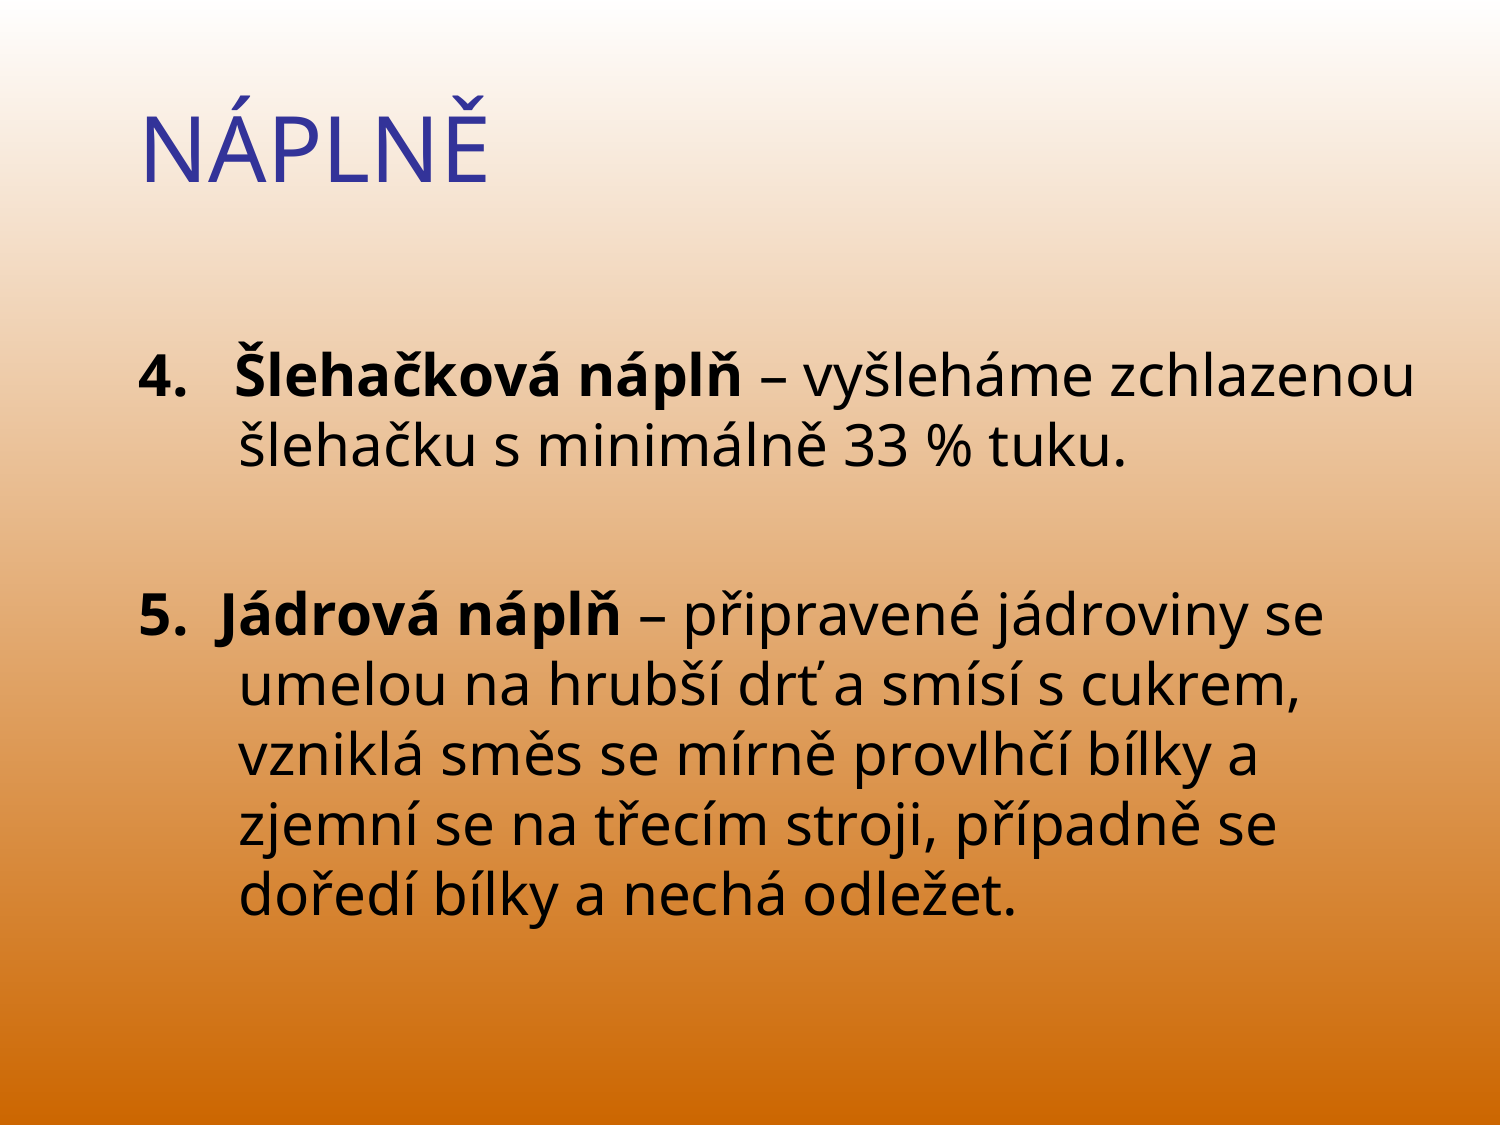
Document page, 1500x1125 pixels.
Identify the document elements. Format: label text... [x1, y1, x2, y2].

list 4. Šlehačková náplň – vyšleháme zchlazenou šlehačku s minimálně 33 % tuku. 5. Jádrová náplň – připravené jádroviny se umelou na hrubší drť a smísí s cukrem, vzniklá směs se mírně provlhčí bílky a zjemní se na třecím stroji, případně se doředí bílky a nechá odležet. [123, 330, 1469, 1071]
title NÁPLNĚ [123, 35, 1468, 209]
